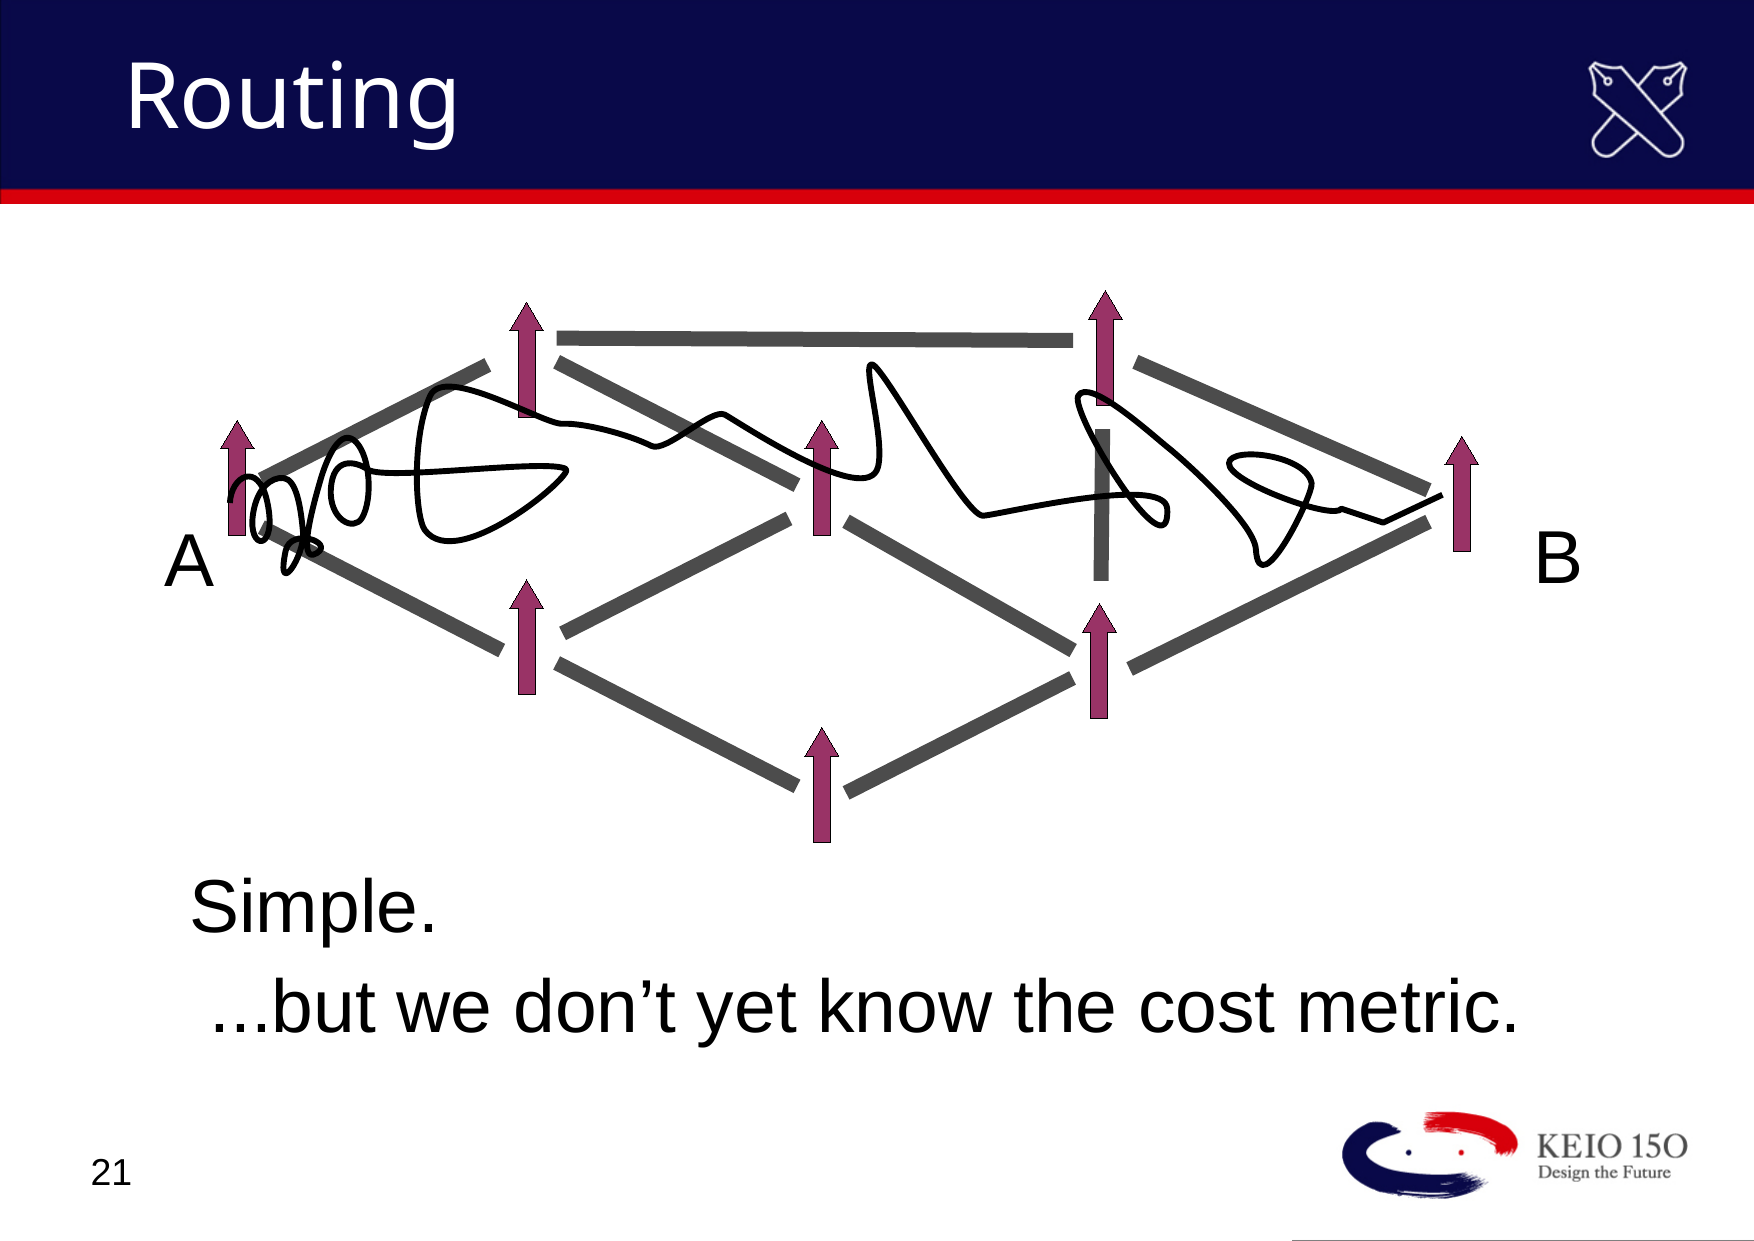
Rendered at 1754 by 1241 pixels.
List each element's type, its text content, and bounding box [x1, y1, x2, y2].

text_box [228, 481, 246, 536]
text_box [220, 420, 255, 491]
text_box [1444, 436, 1479, 552]
text_box B [1519, 507, 1600, 607]
title Routing [87, 14, 1527, 172]
text_box [509, 579, 544, 695]
text_box [1096, 399, 1108, 406]
text_box [1088, 290, 1123, 400]
text_box [509, 302, 544, 411]
text_box [804, 727, 839, 843]
text_box ...but we don’t yet know the cost metric. [195, 956, 1539, 1056]
text_box [813, 468, 831, 536]
text_box [804, 420, 839, 468]
text_box A [149, 511, 230, 610]
picture [0, 0, 1754, 204]
text_box [1082, 603, 1117, 719]
text_box Simple. [174, 857, 454, 957]
picture [1292, 1064, 1754, 1241]
text_box [518, 412, 532, 418]
